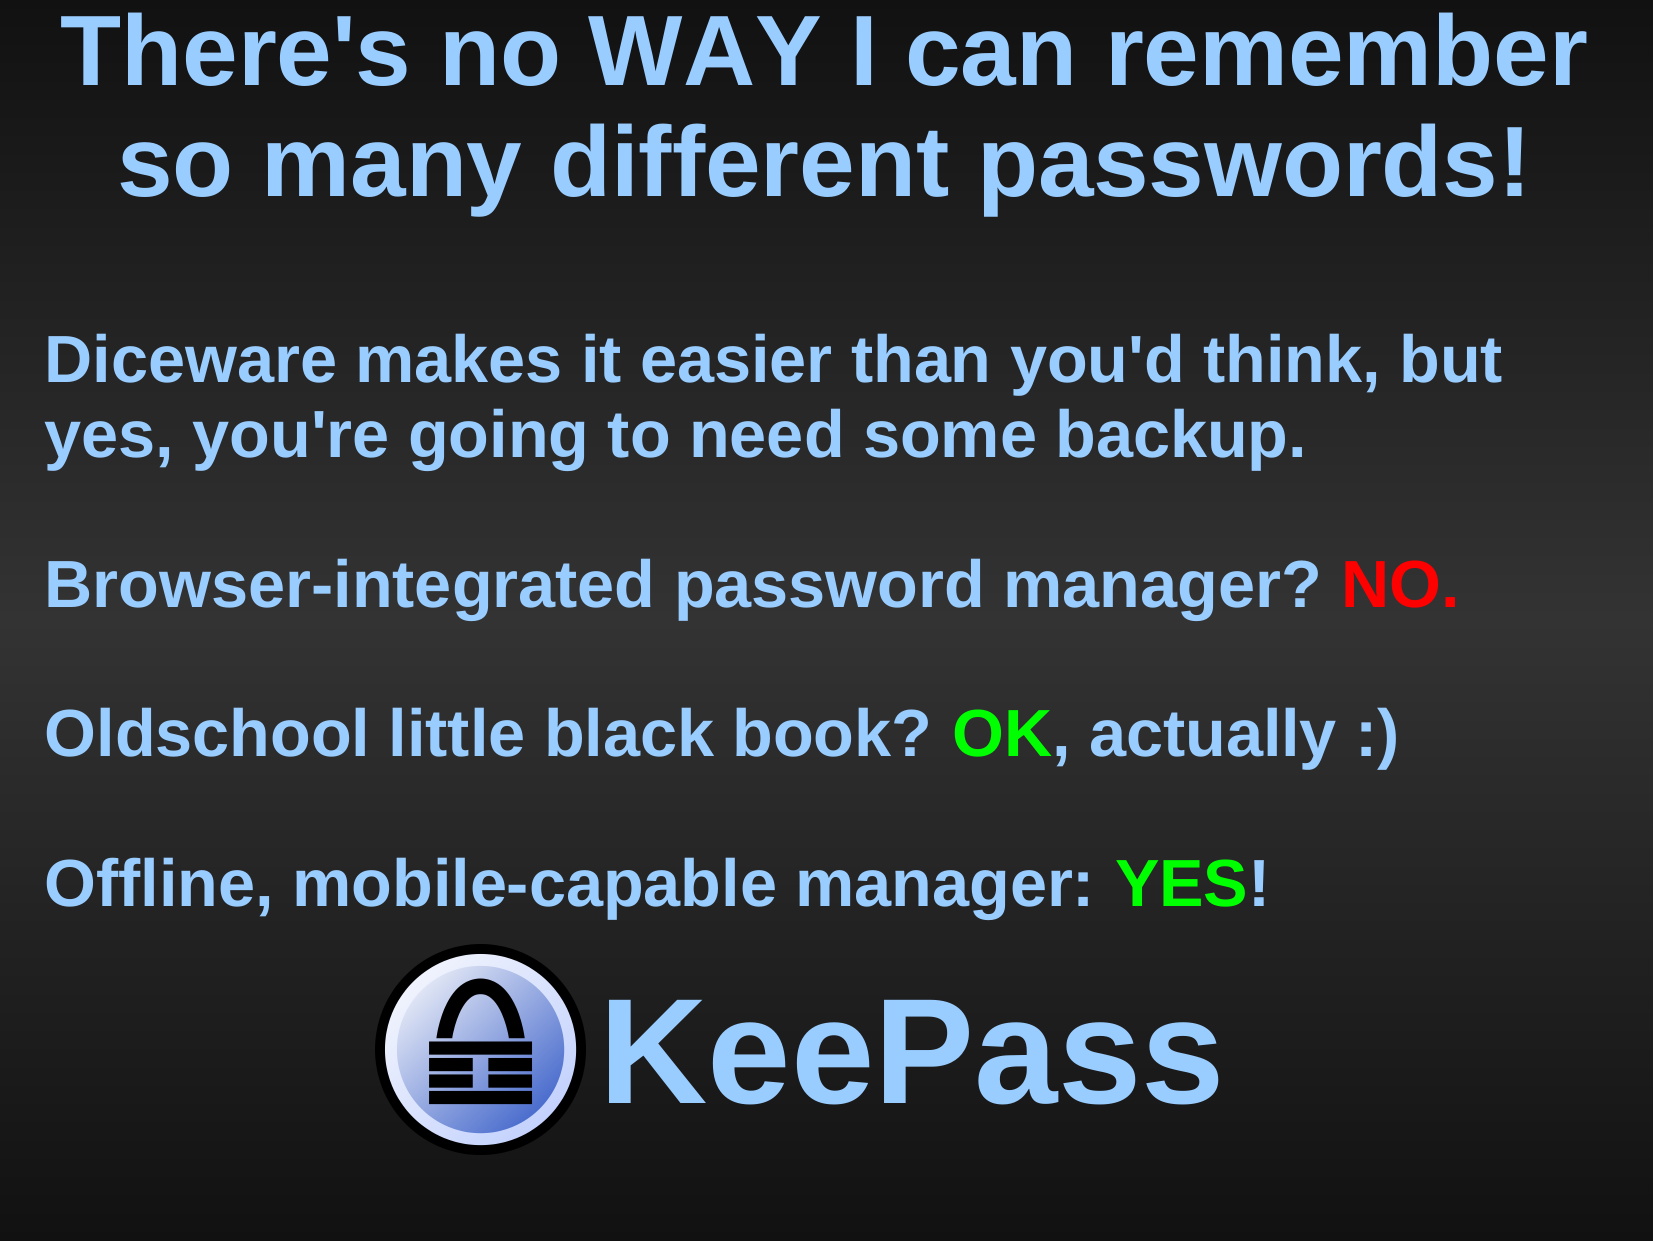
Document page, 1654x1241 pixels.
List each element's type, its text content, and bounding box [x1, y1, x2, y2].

text_box Diceware makes it easier than you'd think, but yes, you're going to need some backup. Browser-integrated password manager? NO. Oldschool little black book? OK, actually :) Offline, mobile-capable manager: YES! [30, 315, 1636, 928]
picture [375, 944, 586, 1156]
title There's no WAY I can remember so many different passwords! [0, 0, 1651, 219]
text_box KeePass [585, 960, 1336, 1143]
